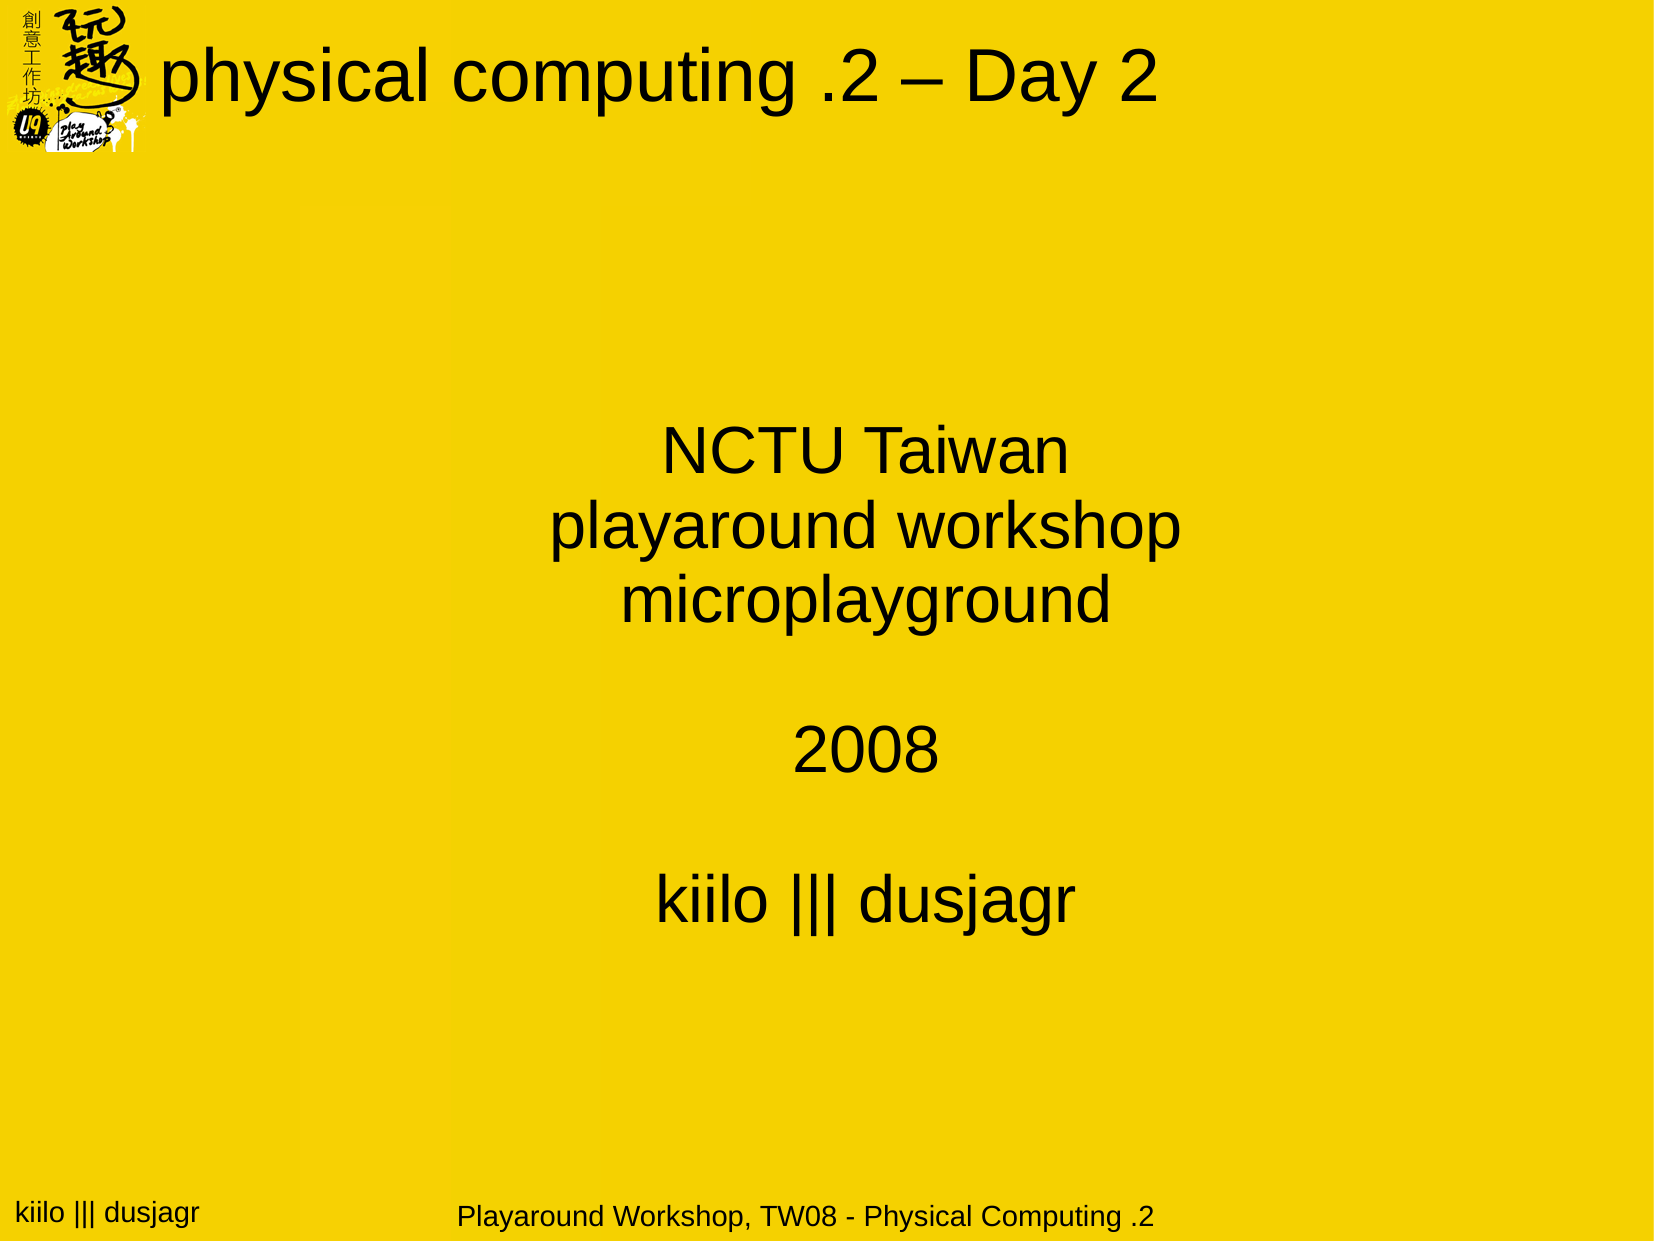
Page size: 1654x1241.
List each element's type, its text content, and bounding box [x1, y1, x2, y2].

subtitle NCTU Taiwan playaround workshop microplayground 2008 kiilo ||| dusjagr [70, 224, 1627, 1125]
picture [0, 0, 1654, 1241]
title physical computing .2 – Day 2 [159, 0, 1627, 151]
